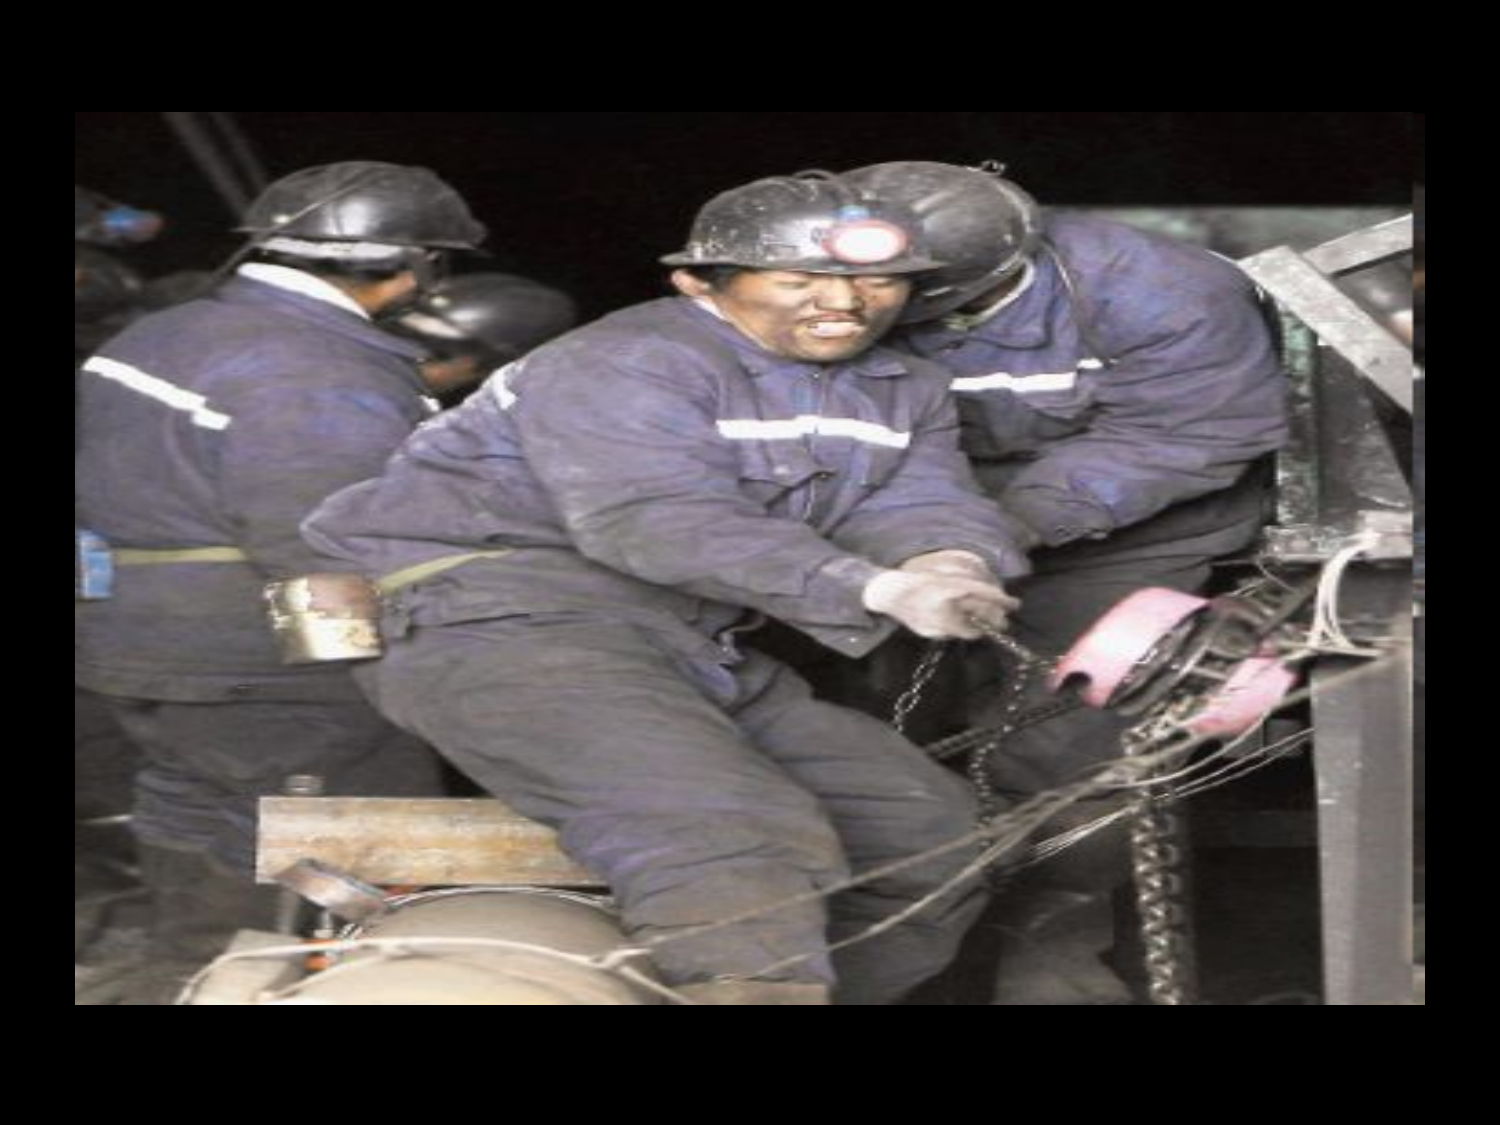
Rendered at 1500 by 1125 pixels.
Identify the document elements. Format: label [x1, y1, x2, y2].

picture [75, 112, 1425, 1005]
